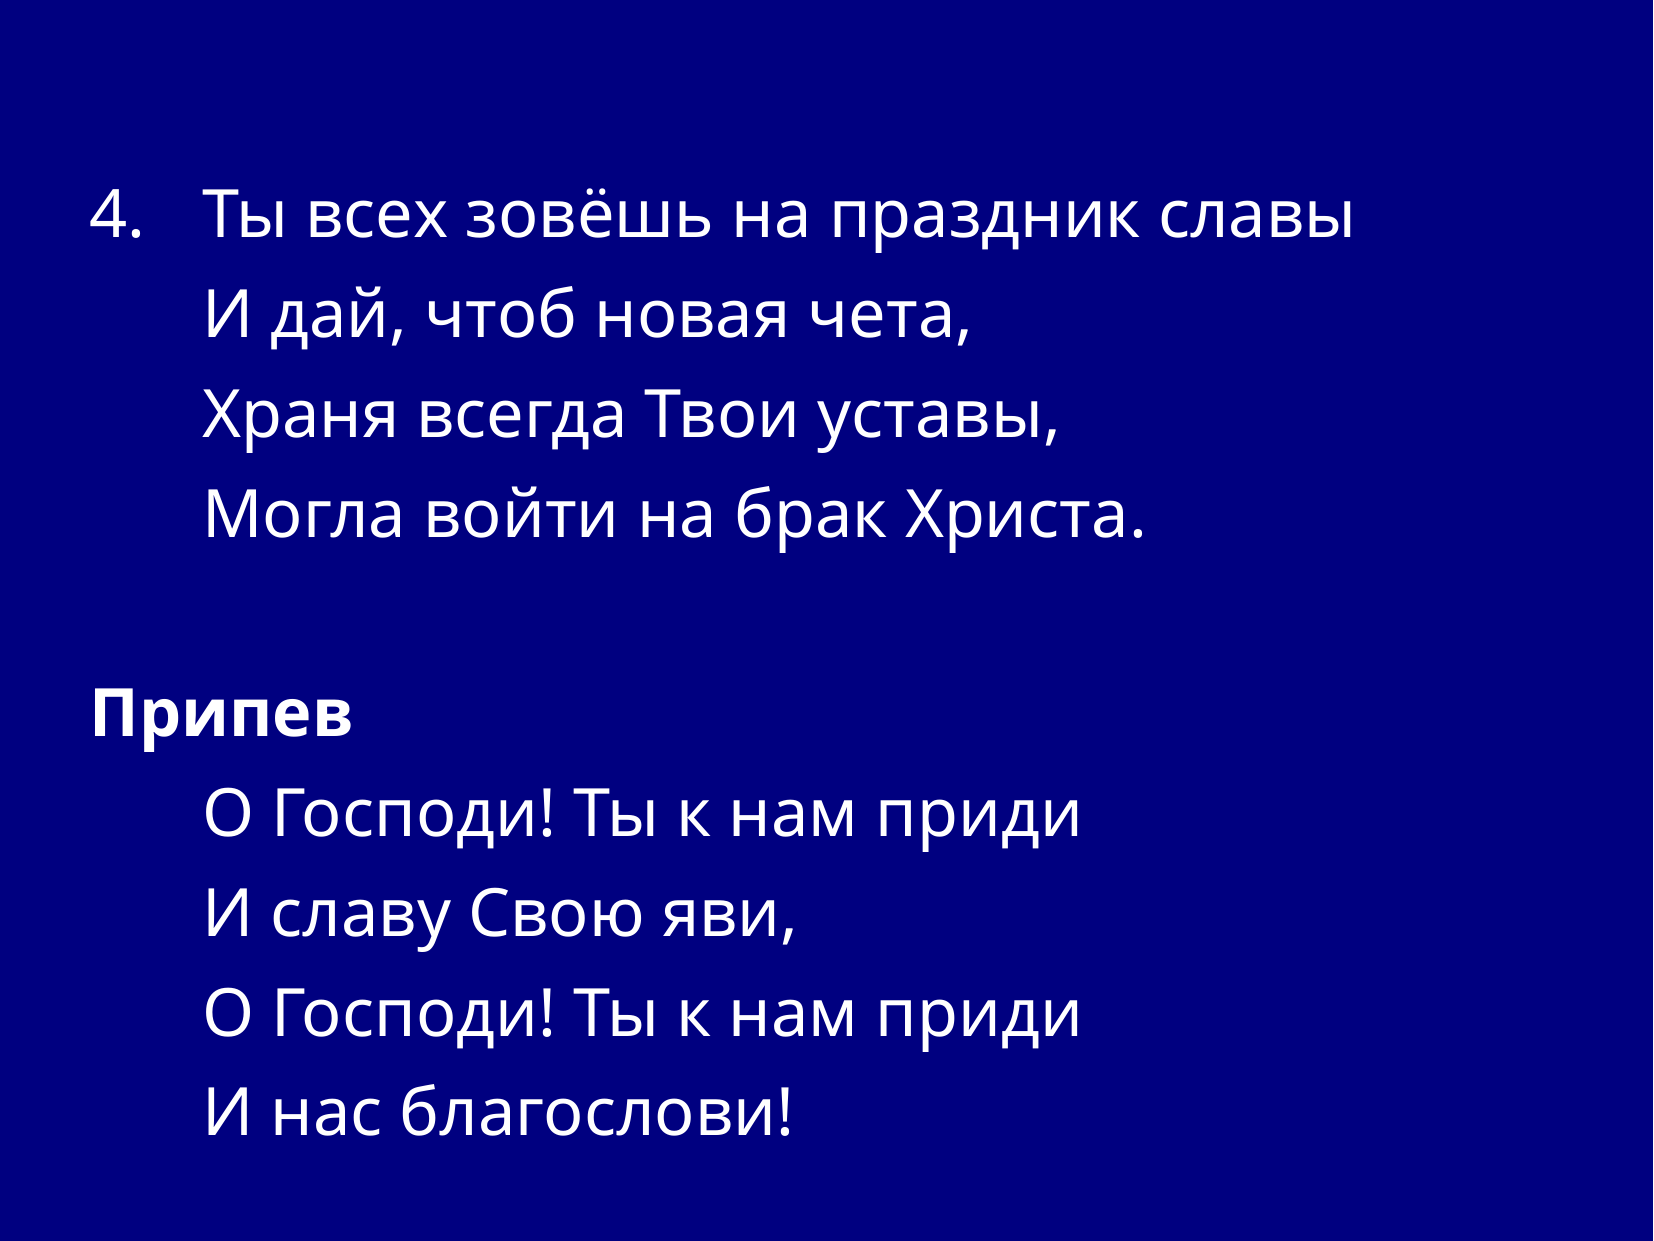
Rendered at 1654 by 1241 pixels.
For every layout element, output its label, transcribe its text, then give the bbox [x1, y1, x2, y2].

text_box 4. Ты всех зовёшь на праздник славы И дай, чтоб новая чета, Храня всегда Твои уставы, Могла войти на брак Христа. Припев О Господи! Ты к нам приди И славу Свою яви, О Господи! Ты к нам приди И нас благослови! [75, 150, 1576, 1163]
